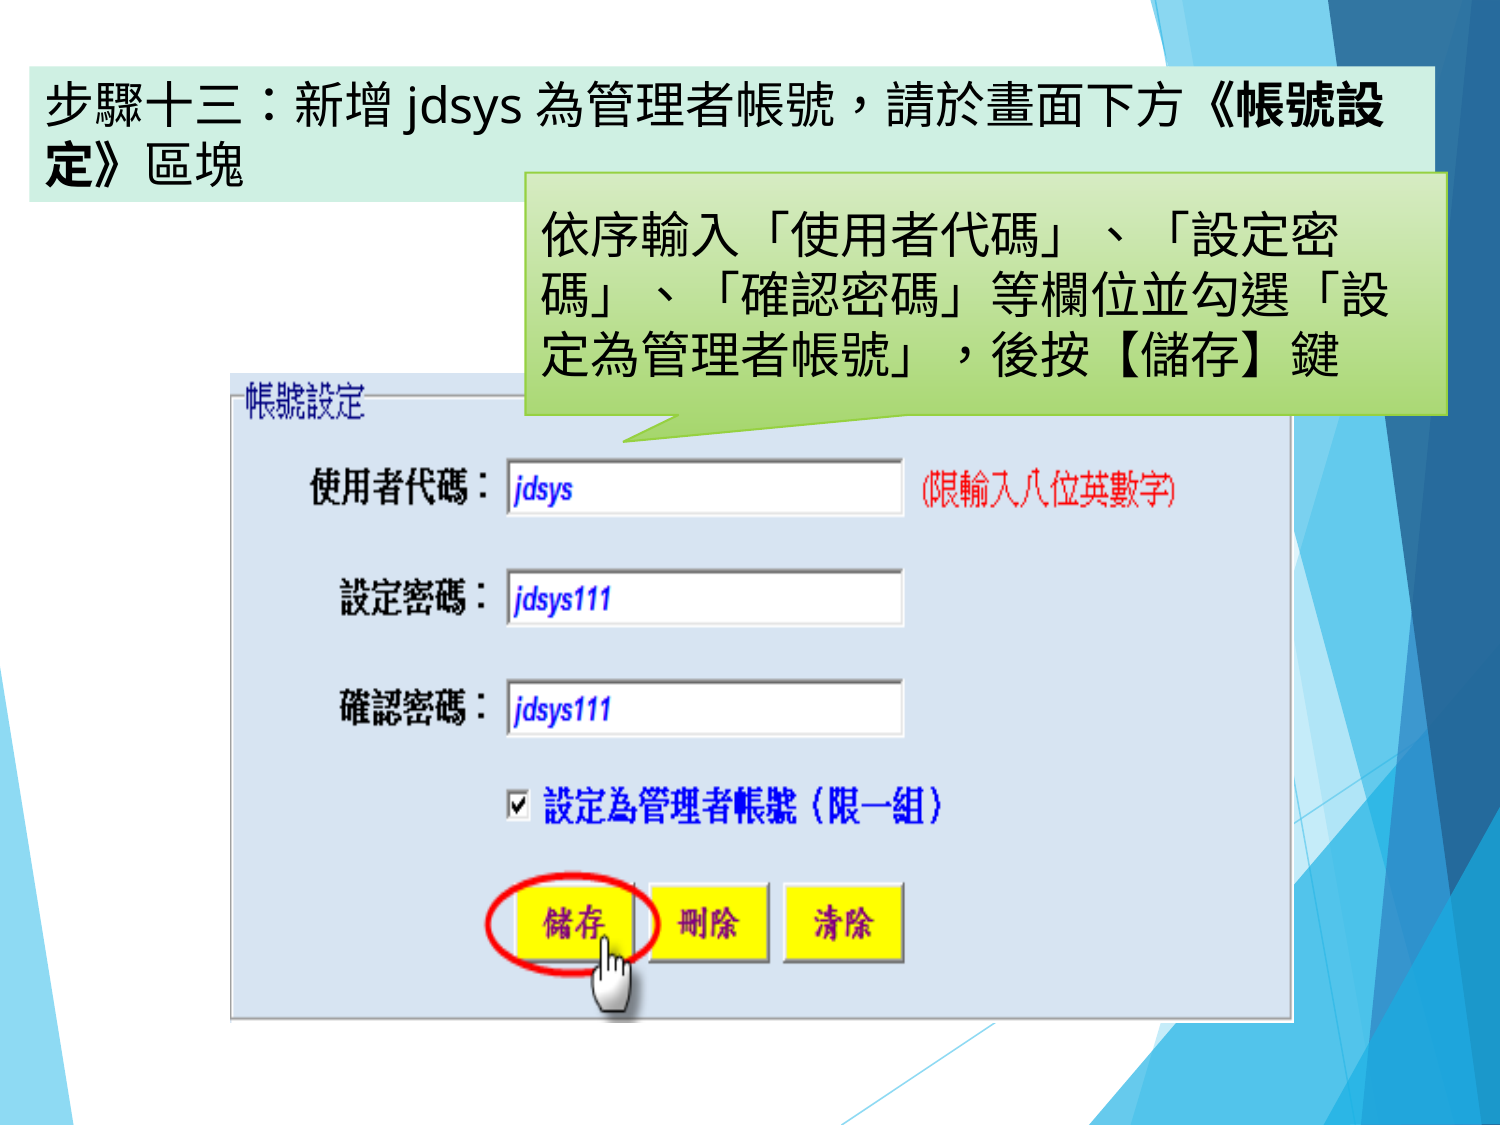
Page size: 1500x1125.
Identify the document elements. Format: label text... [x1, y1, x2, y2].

text_box 依序輸入「使用者代碼」、「設定密碼」、「確認密碼」等欄位並勾選「設定為管理者帳號」，後按【儲存】鍵 [525, 172, 1447, 442]
text_box 步驟十三：新增jdsys為管理者帳號，請於畫面下方《帳號設定》區塊 [29, 66, 1436, 202]
picture [230, 373, 1294, 1023]
